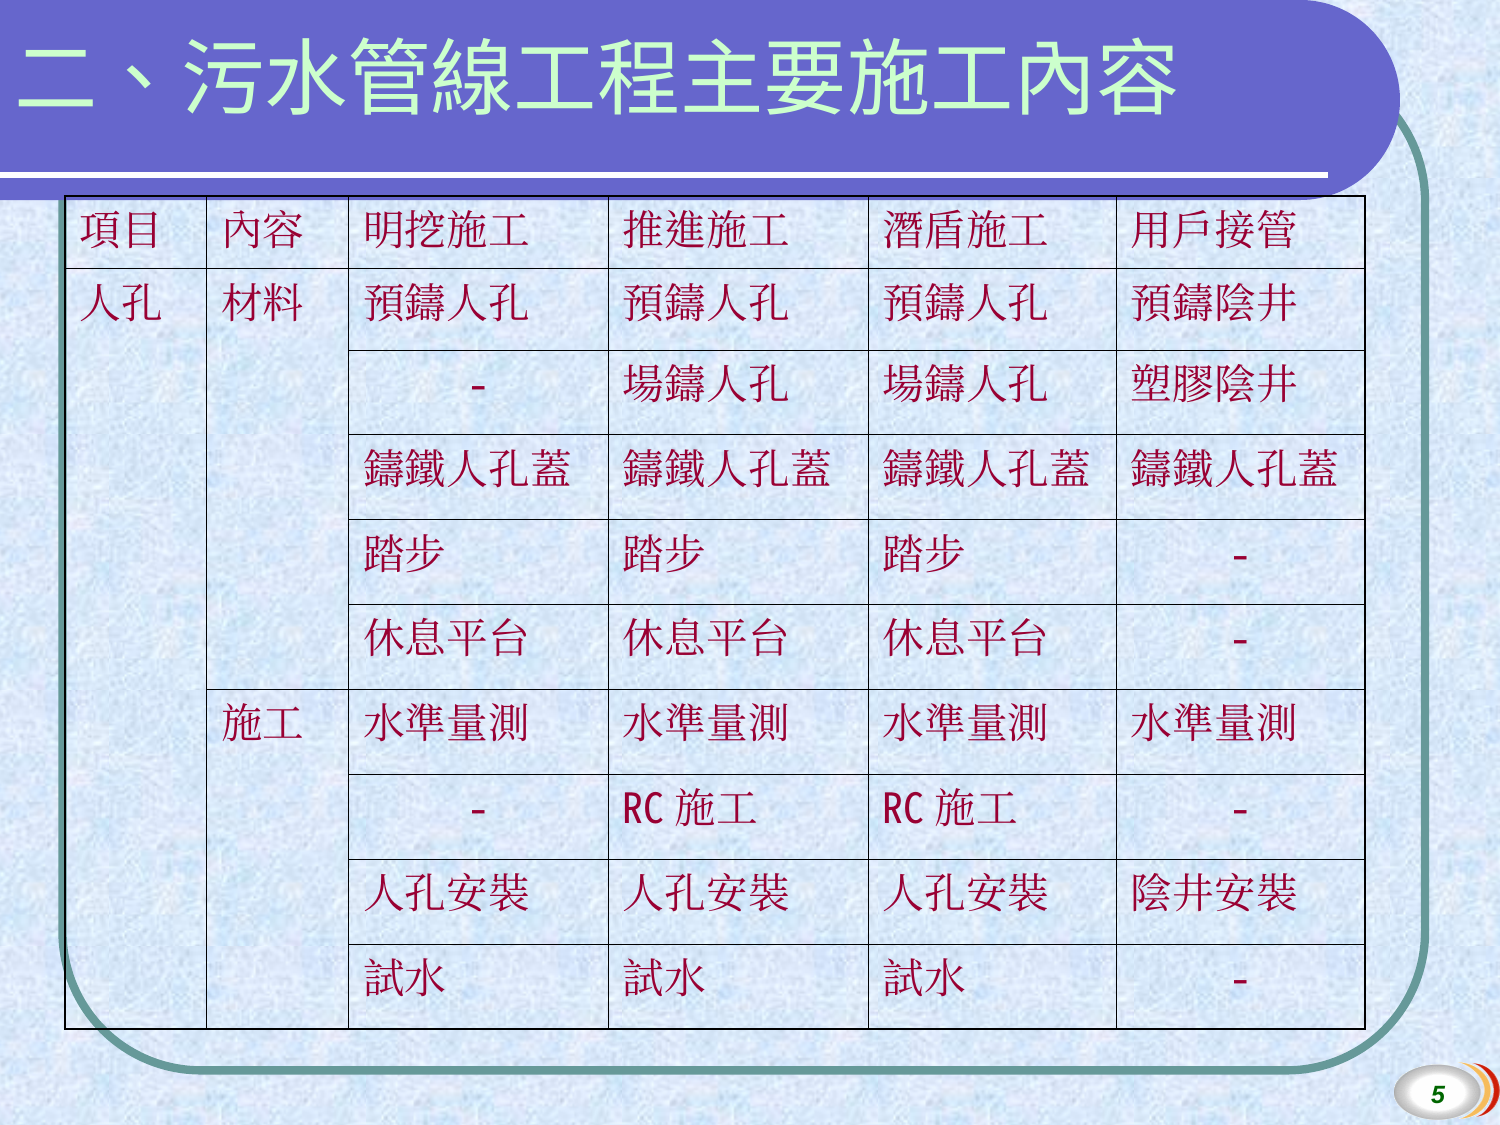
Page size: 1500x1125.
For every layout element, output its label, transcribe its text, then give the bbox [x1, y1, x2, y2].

table_cell [207, 944, 348, 1028]
table_cell 場鑄人孔 [869, 351, 1116, 434]
table_cell - [1117, 605, 1364, 689]
table_cell 水準量測 [869, 690, 1116, 774]
table_cell 塑膠陰井 [1117, 351, 1364, 434]
picture [111, 126, 1420, 1066]
table_cell 水準量測 [349, 690, 608, 774]
table_cell 鑄鐵人孔蓋 [869, 435, 1116, 519]
table_cell 踏步 [869, 520, 1116, 604]
table_cell [207, 859, 348, 944]
table_cell 場鑄人孔 [609, 351, 868, 434]
table_cell [66, 435, 206, 520]
table_cell [66, 520, 206, 605]
table_cell 水準量測 [1117, 690, 1364, 774]
table_cell RC施工 [869, 775, 1116, 859]
table_cell 鑄鐵人孔蓋 [1117, 435, 1364, 519]
table_cell 預鑄人孔 [869, 269, 1116, 350]
table_cell 試水 [609, 945, 868, 1028]
table_cell [66, 775, 206, 859]
table_cell - [1117, 945, 1364, 1028]
table_cell 鑄鐵人孔蓋 [609, 435, 868, 519]
table_cell [207, 435, 348, 520]
table_cell 人孔安裝 [609, 860, 868, 944]
table_cell 鑄鐵人孔蓋 [349, 435, 608, 519]
table_cell 休息平台 [869, 605, 1116, 689]
table_header 項目 [66, 197, 206, 268]
table_cell [207, 775, 348, 859]
table_header 潛盾施工 [869, 197, 1116, 268]
table_cell 預鑄陰井 [1117, 269, 1364, 350]
table_cell - [1117, 520, 1364, 604]
table_header 明挖施工 [349, 197, 608, 268]
table_cell - [1117, 775, 1364, 859]
table_cell 水準量測 [609, 690, 868, 774]
table_cell [66, 690, 206, 775]
table_cell [207, 605, 348, 689]
title 二、污水管線工程主要施工內容 [0, 0, 1386, 150]
table_cell 預鑄人孔 [609, 269, 868, 350]
table_cell 人孔安裝 [869, 860, 1116, 944]
table_cell [66, 944, 206, 1028]
table_cell 預鑄人孔 [349, 269, 608, 350]
table_cell 人孔安裝 [349, 860, 608, 944]
table_cell 休息平台 [349, 605, 608, 689]
table_cell 人孔 [66, 269, 206, 350]
table_cell 踏步 [609, 520, 868, 604]
table_cell 試水 [869, 945, 1116, 1028]
table_cell 休息平台 [609, 605, 868, 689]
table_cell 施工 [207, 690, 348, 775]
table_cell - [349, 351, 608, 434]
table_cell 試水 [349, 945, 608, 1028]
picture [0, 0, 1500, 1125]
table_header 內容 [207, 197, 348, 268]
table_header 推進施工 [609, 197, 868, 268]
table_cell 踏步 [349, 520, 608, 604]
table_header 用戶接管 [1117, 197, 1364, 268]
table_cell [207, 350, 348, 435]
table_cell 材料 [207, 269, 348, 350]
table_cell [66, 605, 206, 690]
table_cell 陰井安裝 [1117, 860, 1364, 944]
table_cell [66, 350, 206, 435]
table_cell [207, 520, 348, 605]
table_cell [66, 859, 206, 944]
table_cell RC施工 [609, 775, 868, 859]
table_cell - [349, 775, 608, 859]
